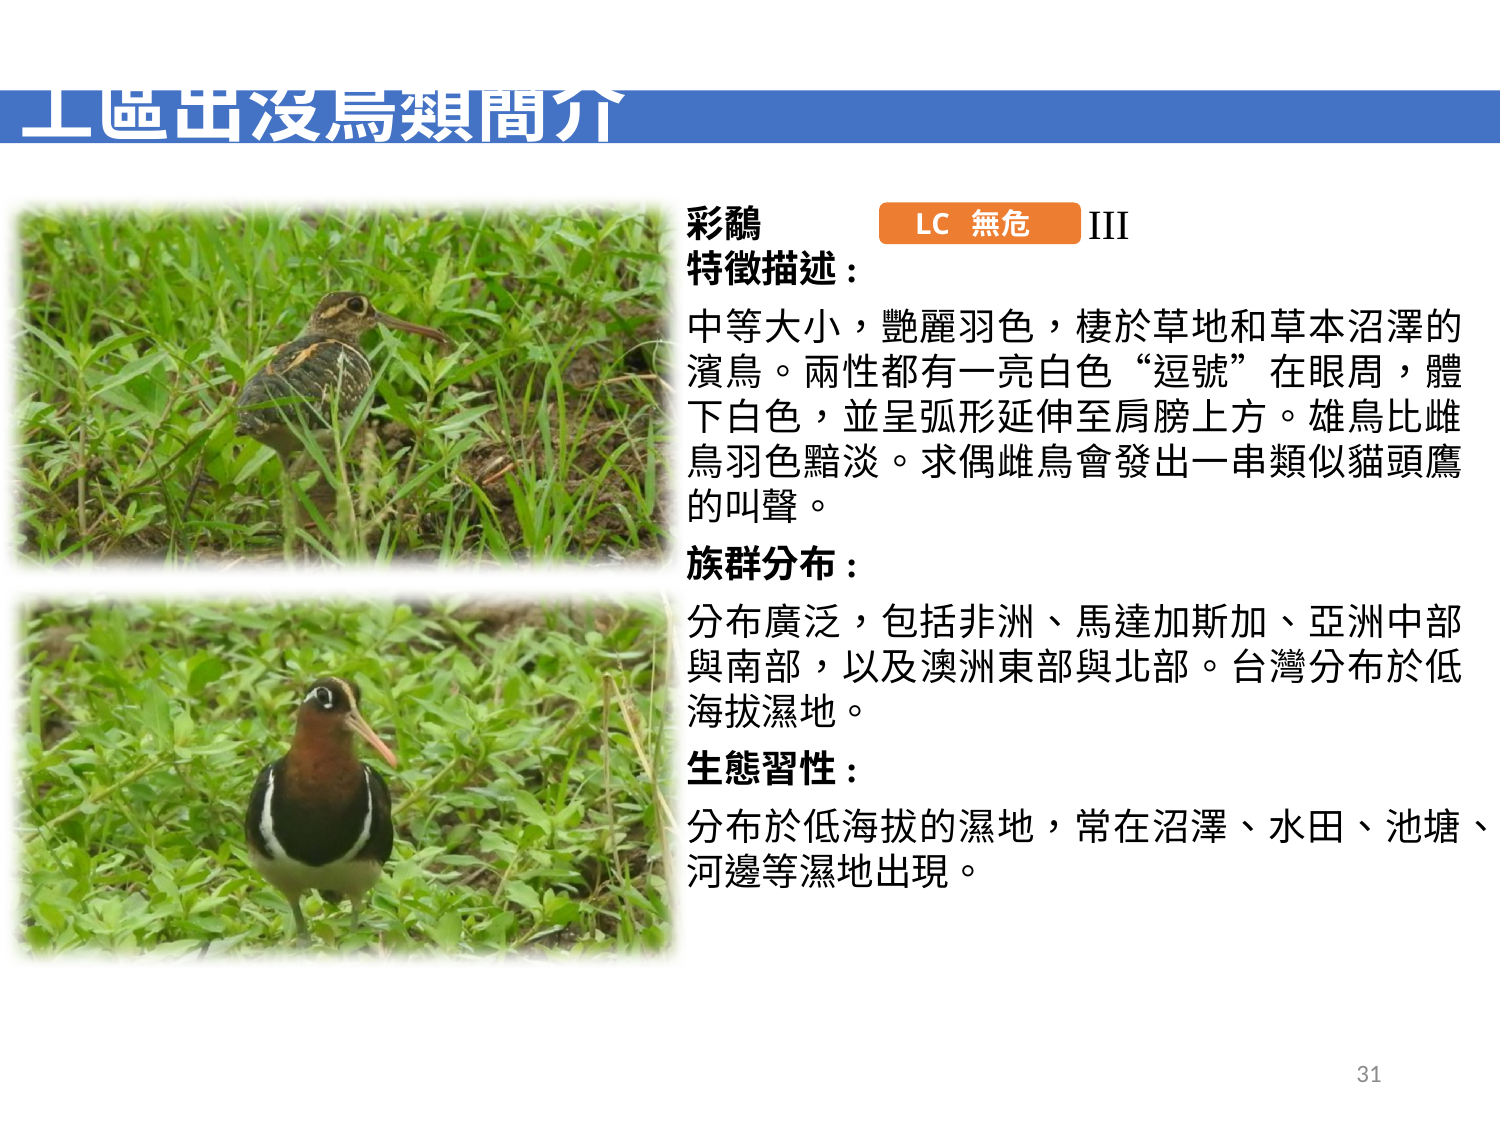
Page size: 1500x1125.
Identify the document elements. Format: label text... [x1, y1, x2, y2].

text_box [959, 90, 1500, 144]
text_box LC 無危 [879, 202, 1073, 245]
picture [4, 585, 687, 969]
picture [1, 194, 684, 578]
text_box III [1073, 190, 1161, 256]
text_box 彩鷸 特徵描述: 中等大小，艷麗羽色，棲於草地和草本沼澤的濱鳥。兩性都有一亮白色“逗號”在眼周，體下白色，並呈弧形延伸至肩膀上方。雄鳥比雌鳥羽色黯淡。求偶雌鳥會發出一串類似貓頭鷹的叫聲。 族群分布: 分布廣泛，包括非洲、馬達加斯加、亞洲中部與南部，以及澳洲東部與北部。台灣分布於低海拔濕地。 生態習性: 分布於低海拔的濕地，常在沼澤、水田、池塘、河邊等濕地出現。 [671, 192, 1478, 901]
text_box [0, 90, 4, 144]
text_box 工區出沒鳥類簡介 [4, 42, 959, 185]
